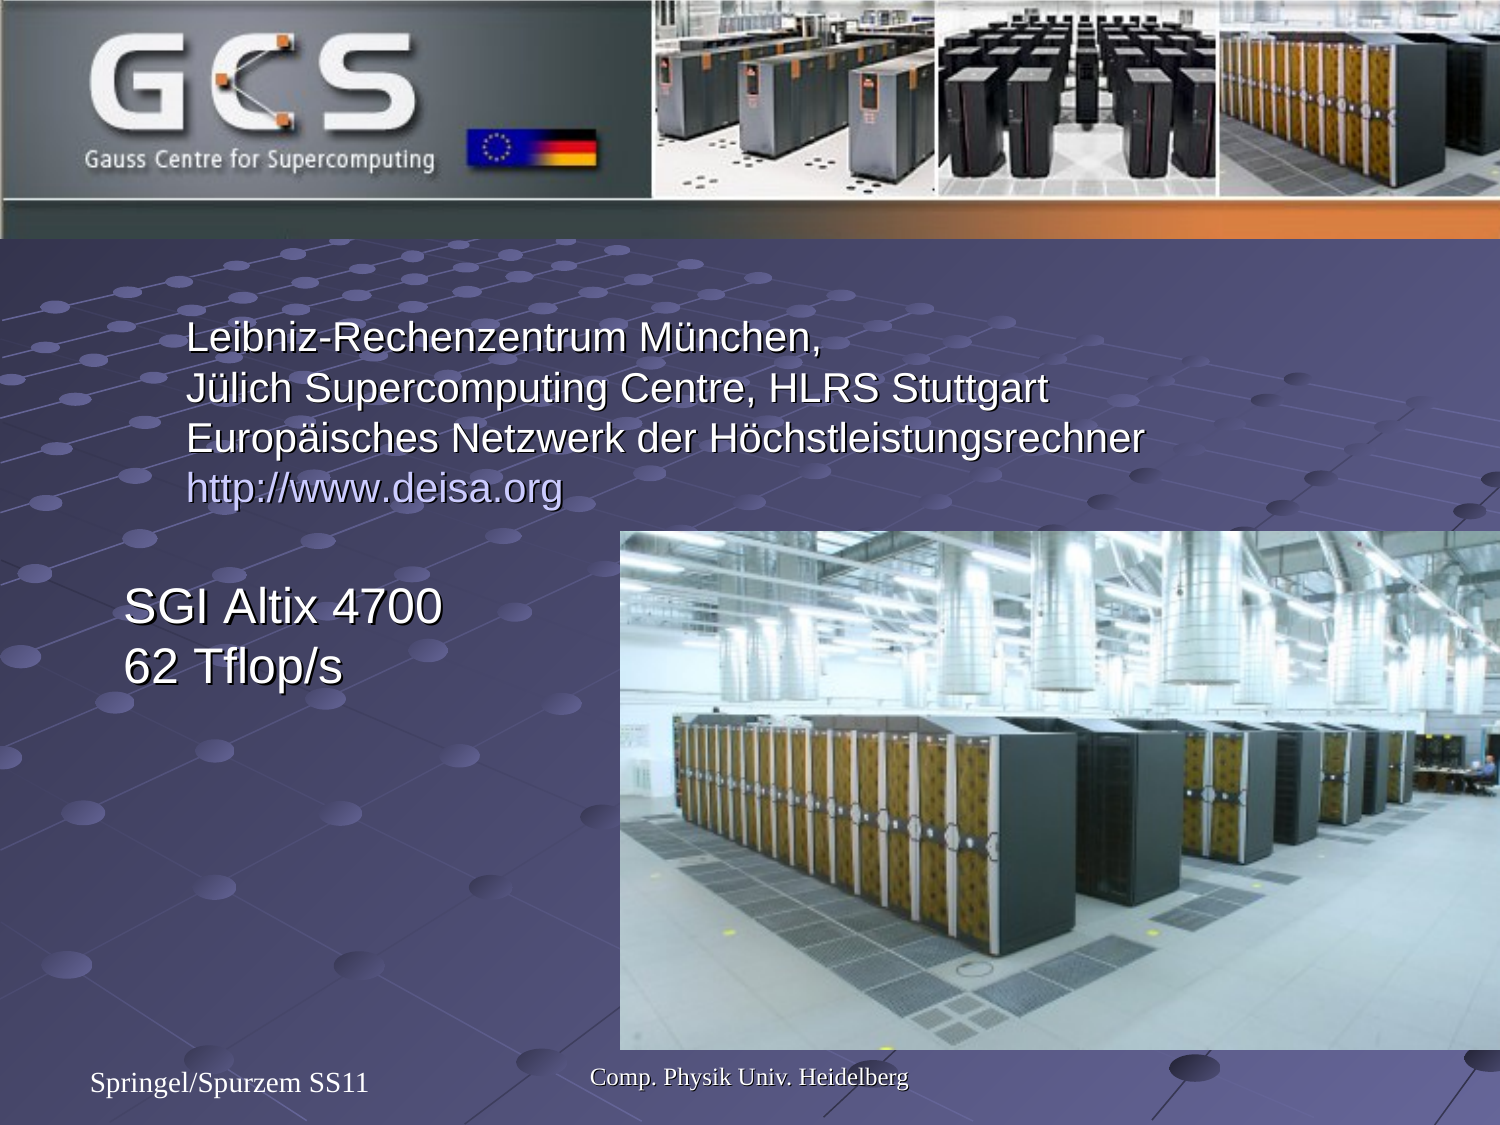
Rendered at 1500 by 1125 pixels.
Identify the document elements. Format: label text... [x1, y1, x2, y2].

picture [620, 531, 1500, 1051]
text_box Leibniz-Rechenzentrum München, Jülich Supercomputing Centre, HLRS Stuttgart Europäisches Netzwerk der Höchstleistungsrechner http://www.deisa.org [171, 302, 1320, 569]
text_box SGI Altix 4700 62 Tflop/s [109, 565, 459, 702]
picture [0, 0, 1500, 239]
